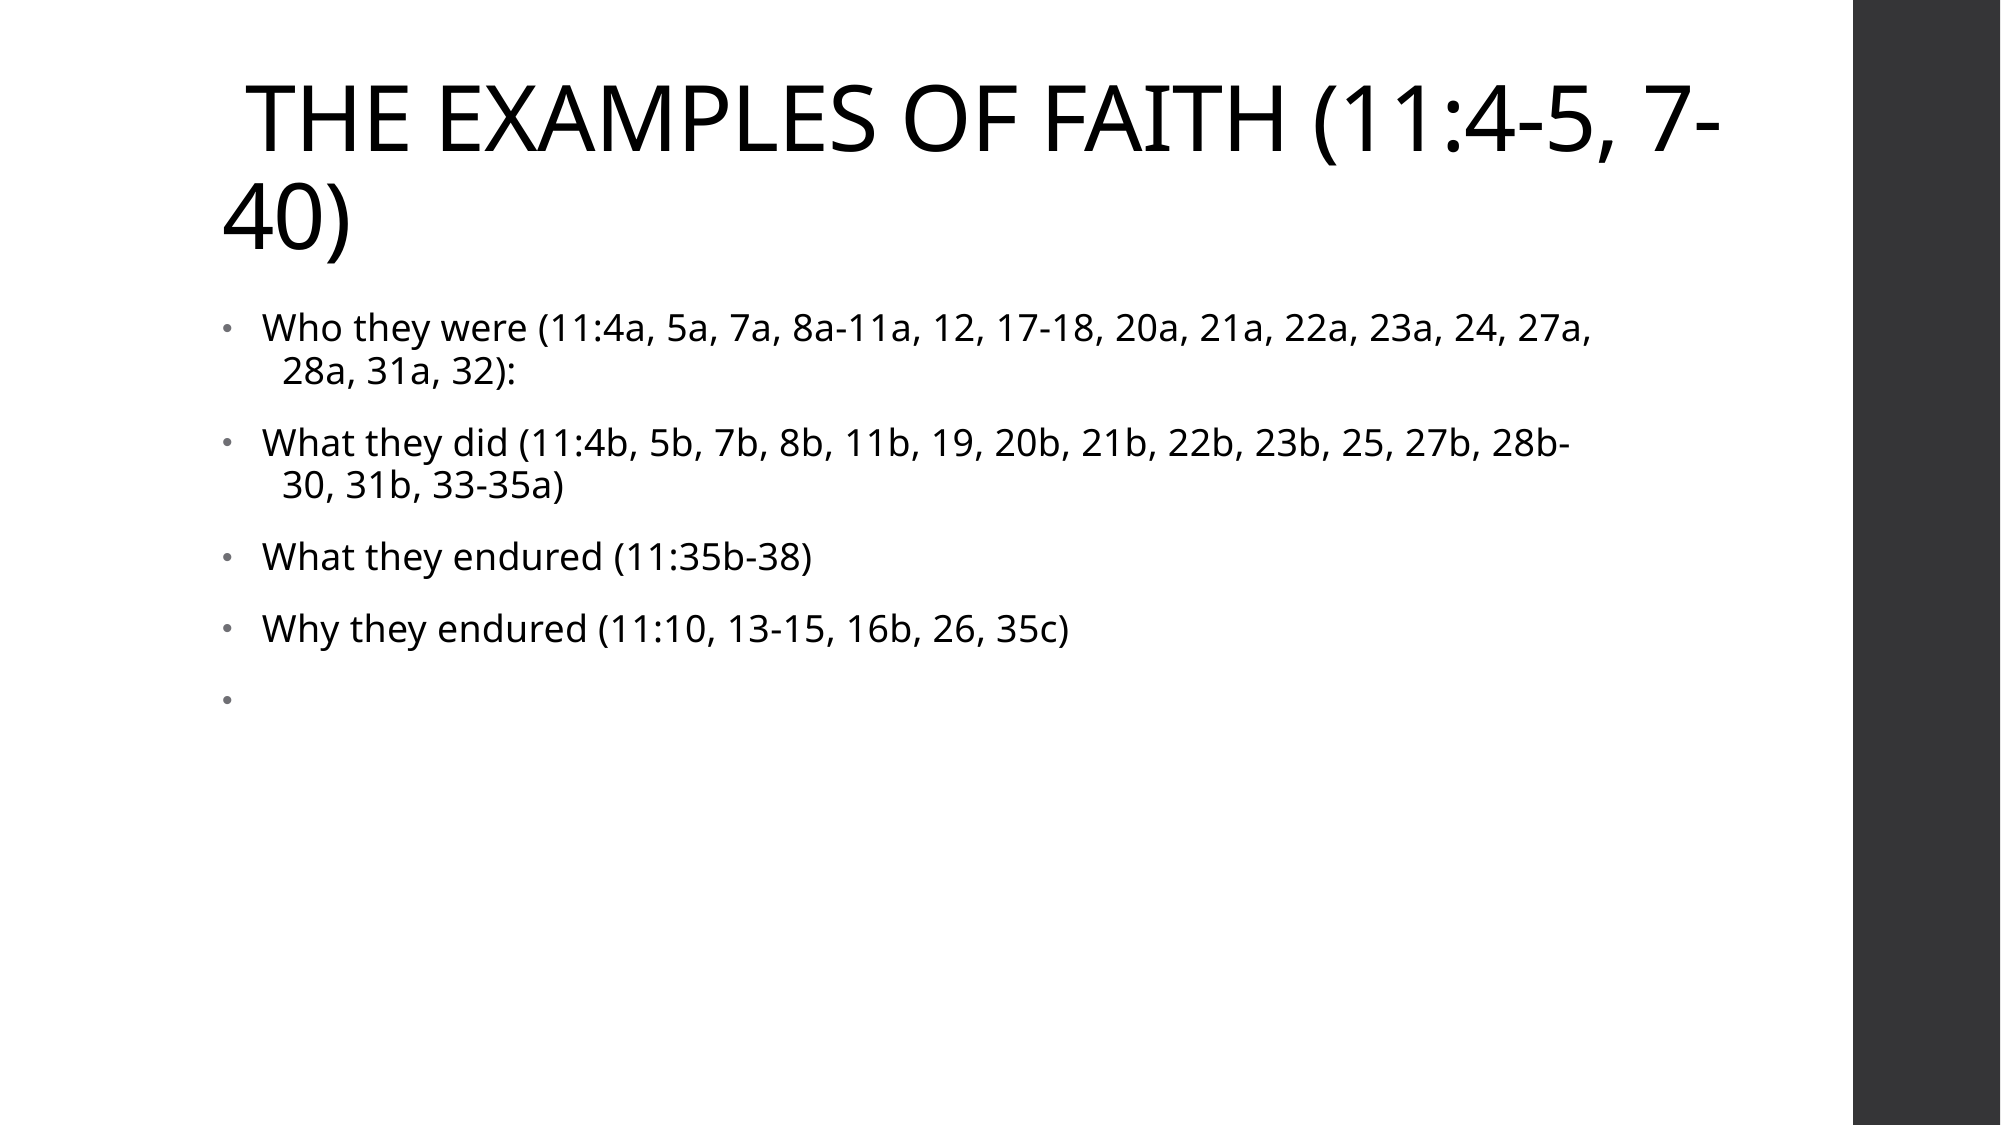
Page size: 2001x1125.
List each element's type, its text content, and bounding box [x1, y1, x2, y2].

title THE EXAMPLES OF FAITH (11:4-5, 7-40) [206, 60, 1797, 278]
list Who they were (11:4a, 5a, 7a, 8a-11a, 12, 17-18, 20a, 21a, 22a, 23a, 24, 27a, 28a, 31a, 32): What they did (11:4b, 5b, 7b, 8b, 11b, 19, 20b, 21b, 22b, 23b, 25, 27b, 28b-30, 31b, 33-35a) What they endured (11:35b-38) Why they endured (11:10, 13-15, 16b, 26, 35c) [206, 299, 1617, 1014]
